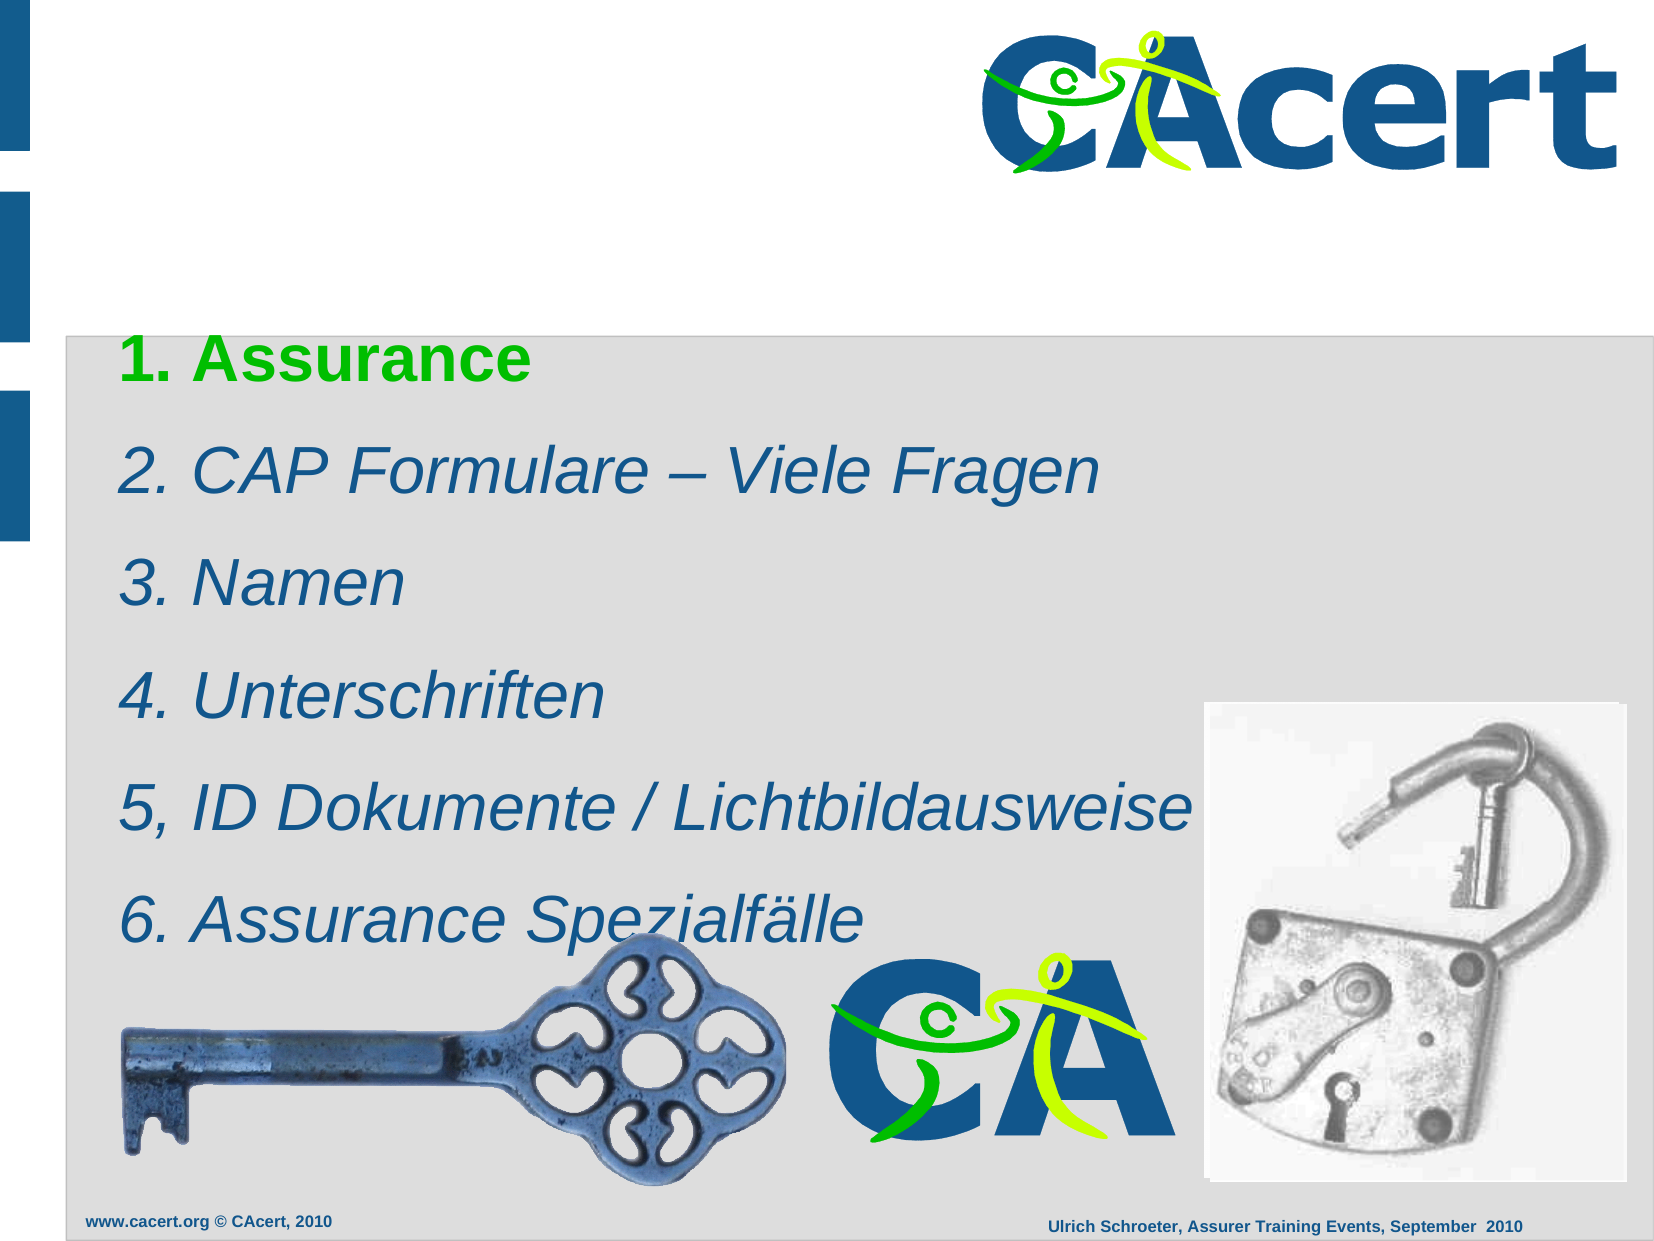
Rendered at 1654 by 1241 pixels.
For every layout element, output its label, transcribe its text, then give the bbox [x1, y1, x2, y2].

picture [1204, 702, 1627, 1182]
picture [106, 915, 800, 1203]
title 1. Assurance 2. CAP Formulare – Viele Fragen 3. Namen 4. Unterschriften 5, ID Dokumente / Lichtbildausweise 6. Assurance Spezialfälle [118, 265, 1530, 975]
picture [826, 950, 1177, 1145]
